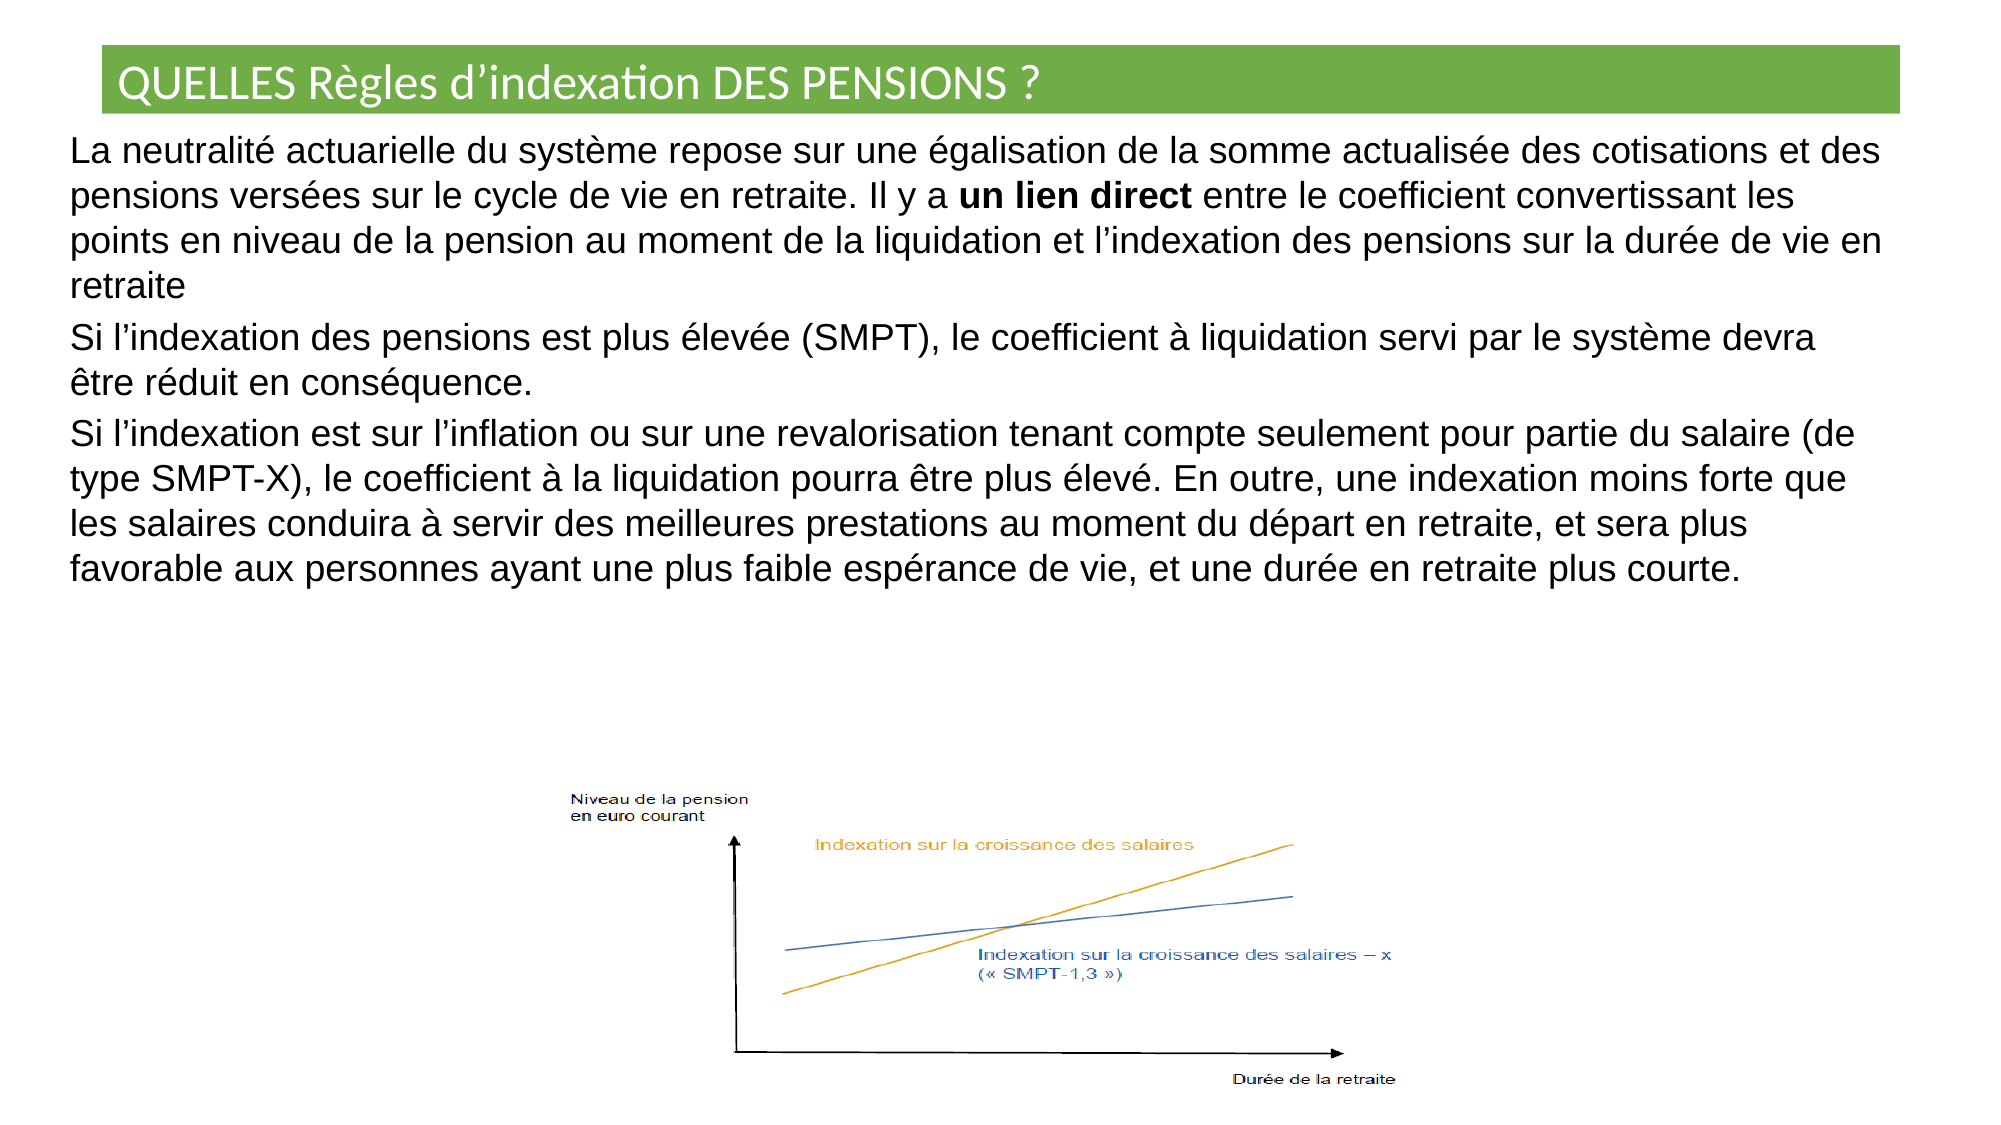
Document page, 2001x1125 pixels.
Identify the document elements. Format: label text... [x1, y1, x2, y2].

text_box QUELLES Règles d’indexation DES PENSIONS ? [102, 45, 1900, 114]
picture [559, 775, 1441, 1094]
list La neutralité actuarielle du système repose sur une égalisation de la somme actualisée des cotisations et des pensions versées sur le cycle de vie en retraite. Il y a un lien direct entre le coefficient convertissant les points en niveau de la pension au moment de la liquidation et l’indexation des pensions sur la durée de vie en retraite Si l’indexation des pensions est plus élevée (SMPT), le coefficient à liquidation servi par le système devra être réduit en conséquence. Si l’indexation est sur l’inflation ou sur une revalorisation tenant compte seulement pour partie du salaire (de type SMPT-X), le coefficient à la liquidation pourra être plus élevé. En outre, une indexation moins forte que les salaires conduira à servir des meilleures prestations au moment du départ en retraite, et sera plus favorable aux personnes ayant une plus faible espérance de vie, et une durée en retraite plus courte. [55, 119, 1900, 462]
